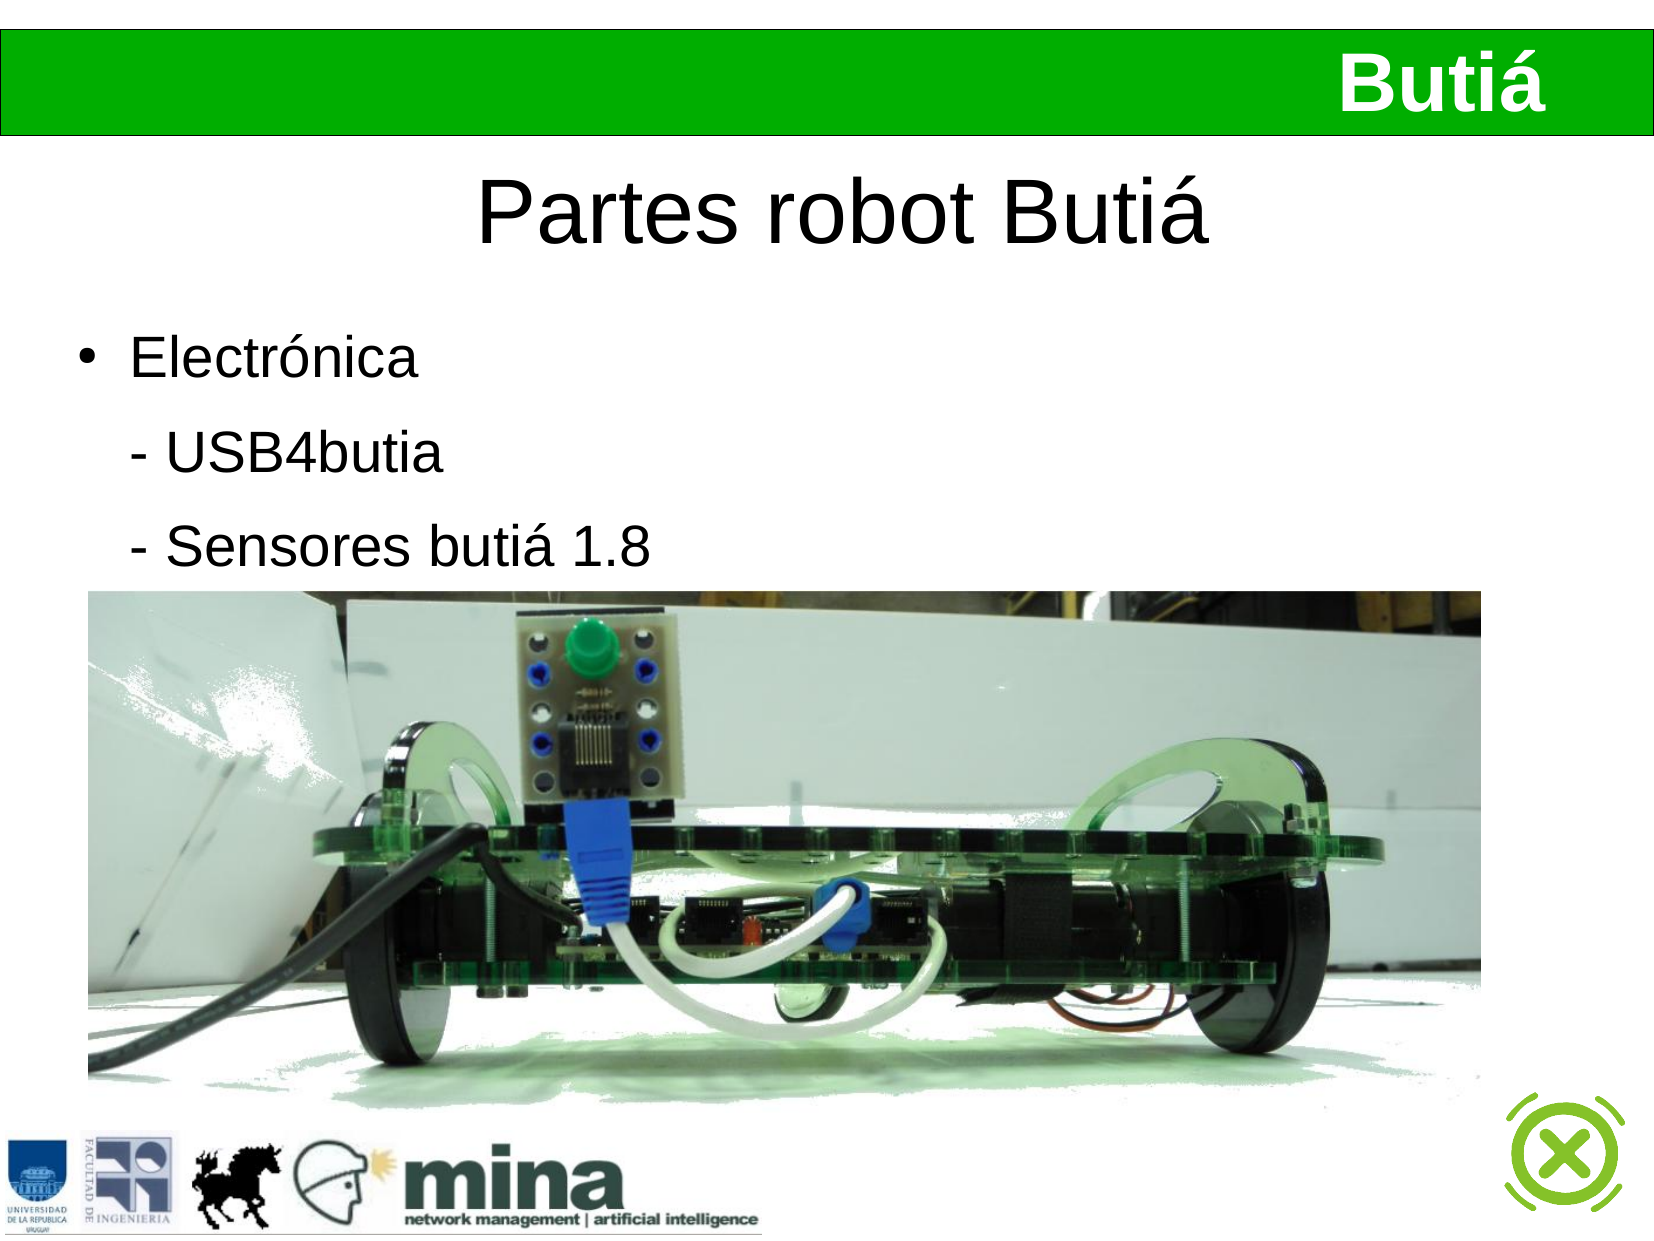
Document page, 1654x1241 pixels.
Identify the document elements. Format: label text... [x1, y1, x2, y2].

title Partes robot Butiá [82, 108, 1571, 316]
picture [5, 1130, 762, 1235]
picture [1504, 1092, 1625, 1212]
picture [88, 590, 1481, 1113]
list Electrónica - USB4butia - Sensores butiá 1.8 [59, 324, 1548, 621]
